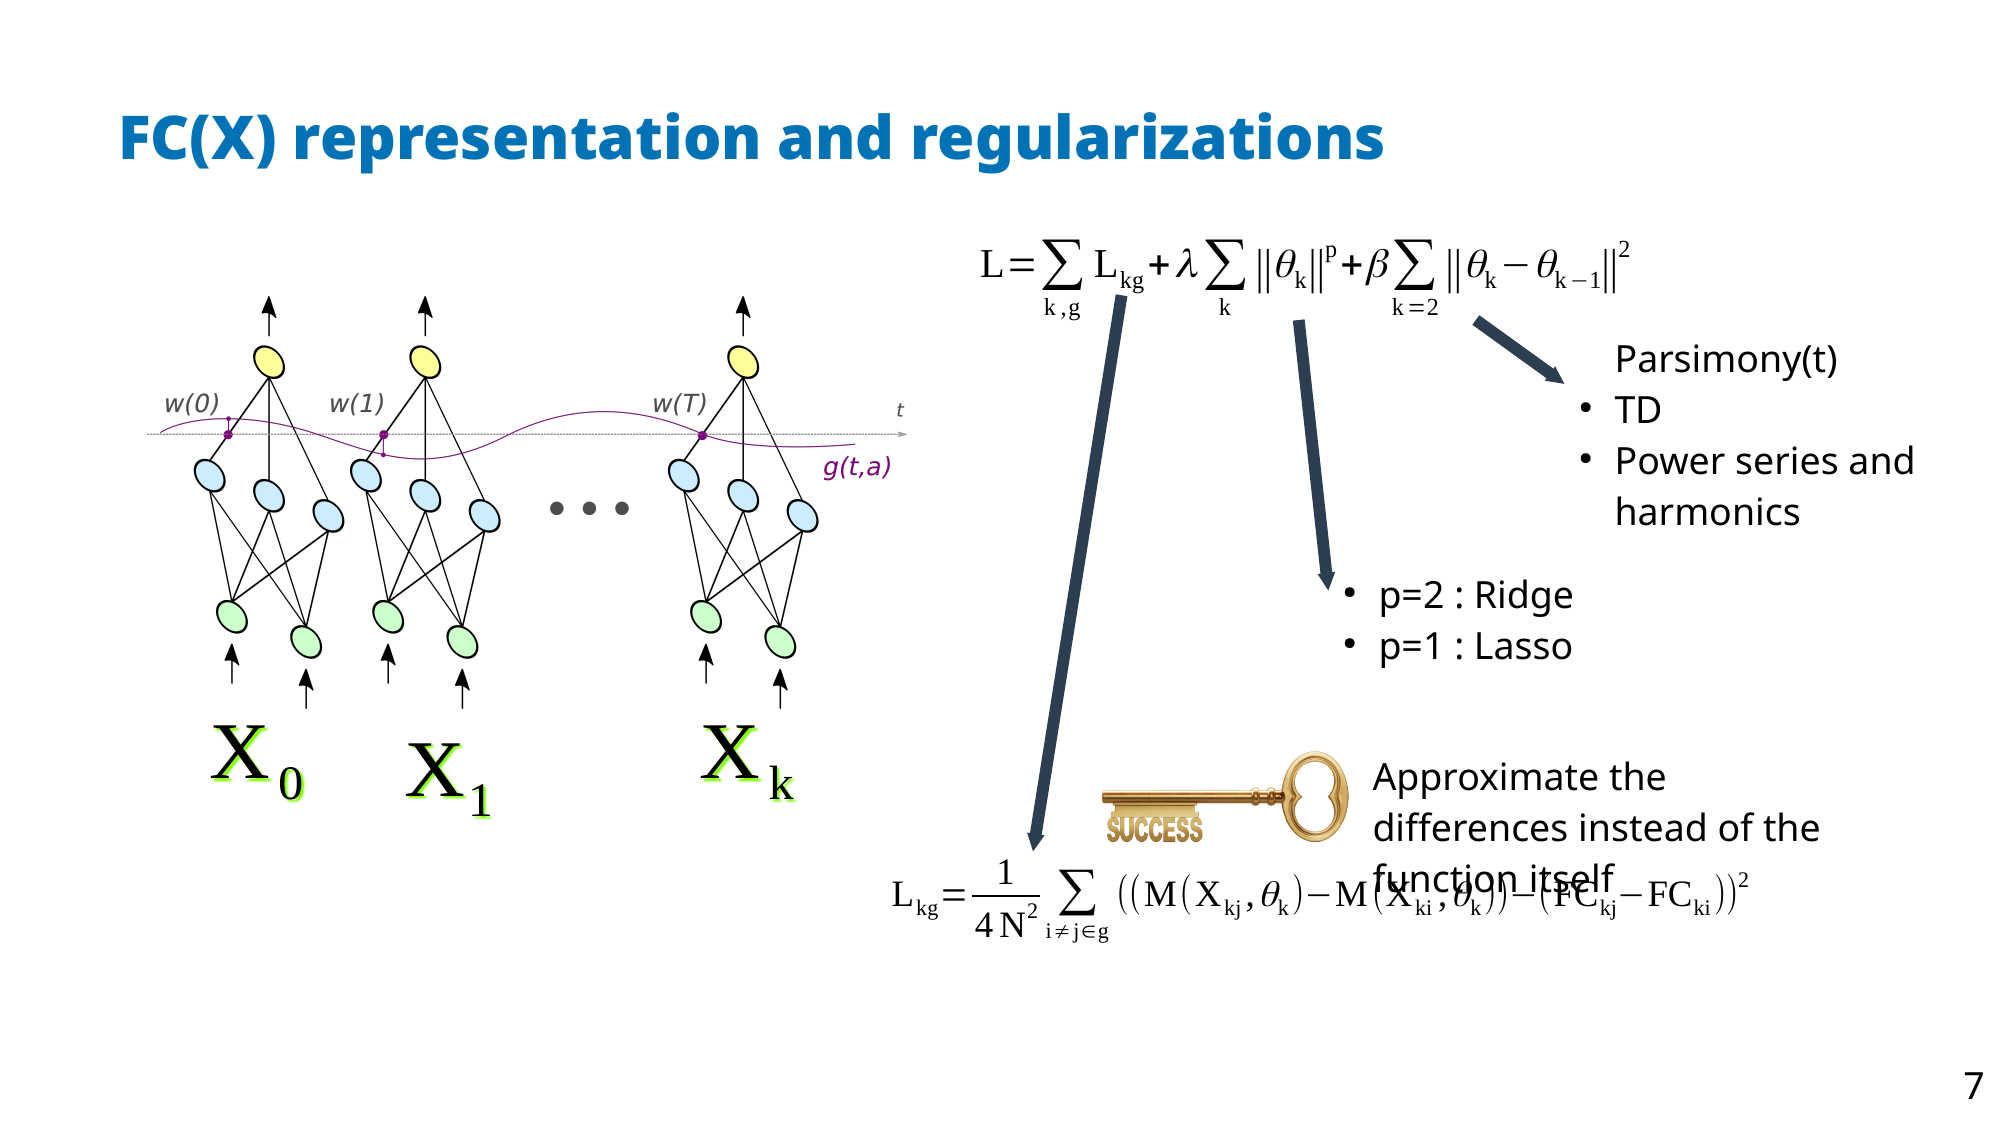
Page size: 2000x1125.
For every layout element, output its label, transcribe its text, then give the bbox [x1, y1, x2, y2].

chart [974, 236, 1636, 321]
chart [383, 725, 516, 827]
picture [147, 296, 907, 709]
title FC(X) representation and regularizations [118, 88, 1565, 178]
text_box Parsimony(t) TD Power series and harmonics [1564, 324, 1949, 529]
text_box p=2 : Ridge p=1 : Lasso [1328, 561, 1713, 671]
text_box Approximate the differences instead of the function itself [1357, 743, 1860, 857]
chart [885, 851, 1756, 945]
chart [188, 708, 323, 810]
chart [678, 708, 815, 810]
picture [1092, 738, 1358, 849]
